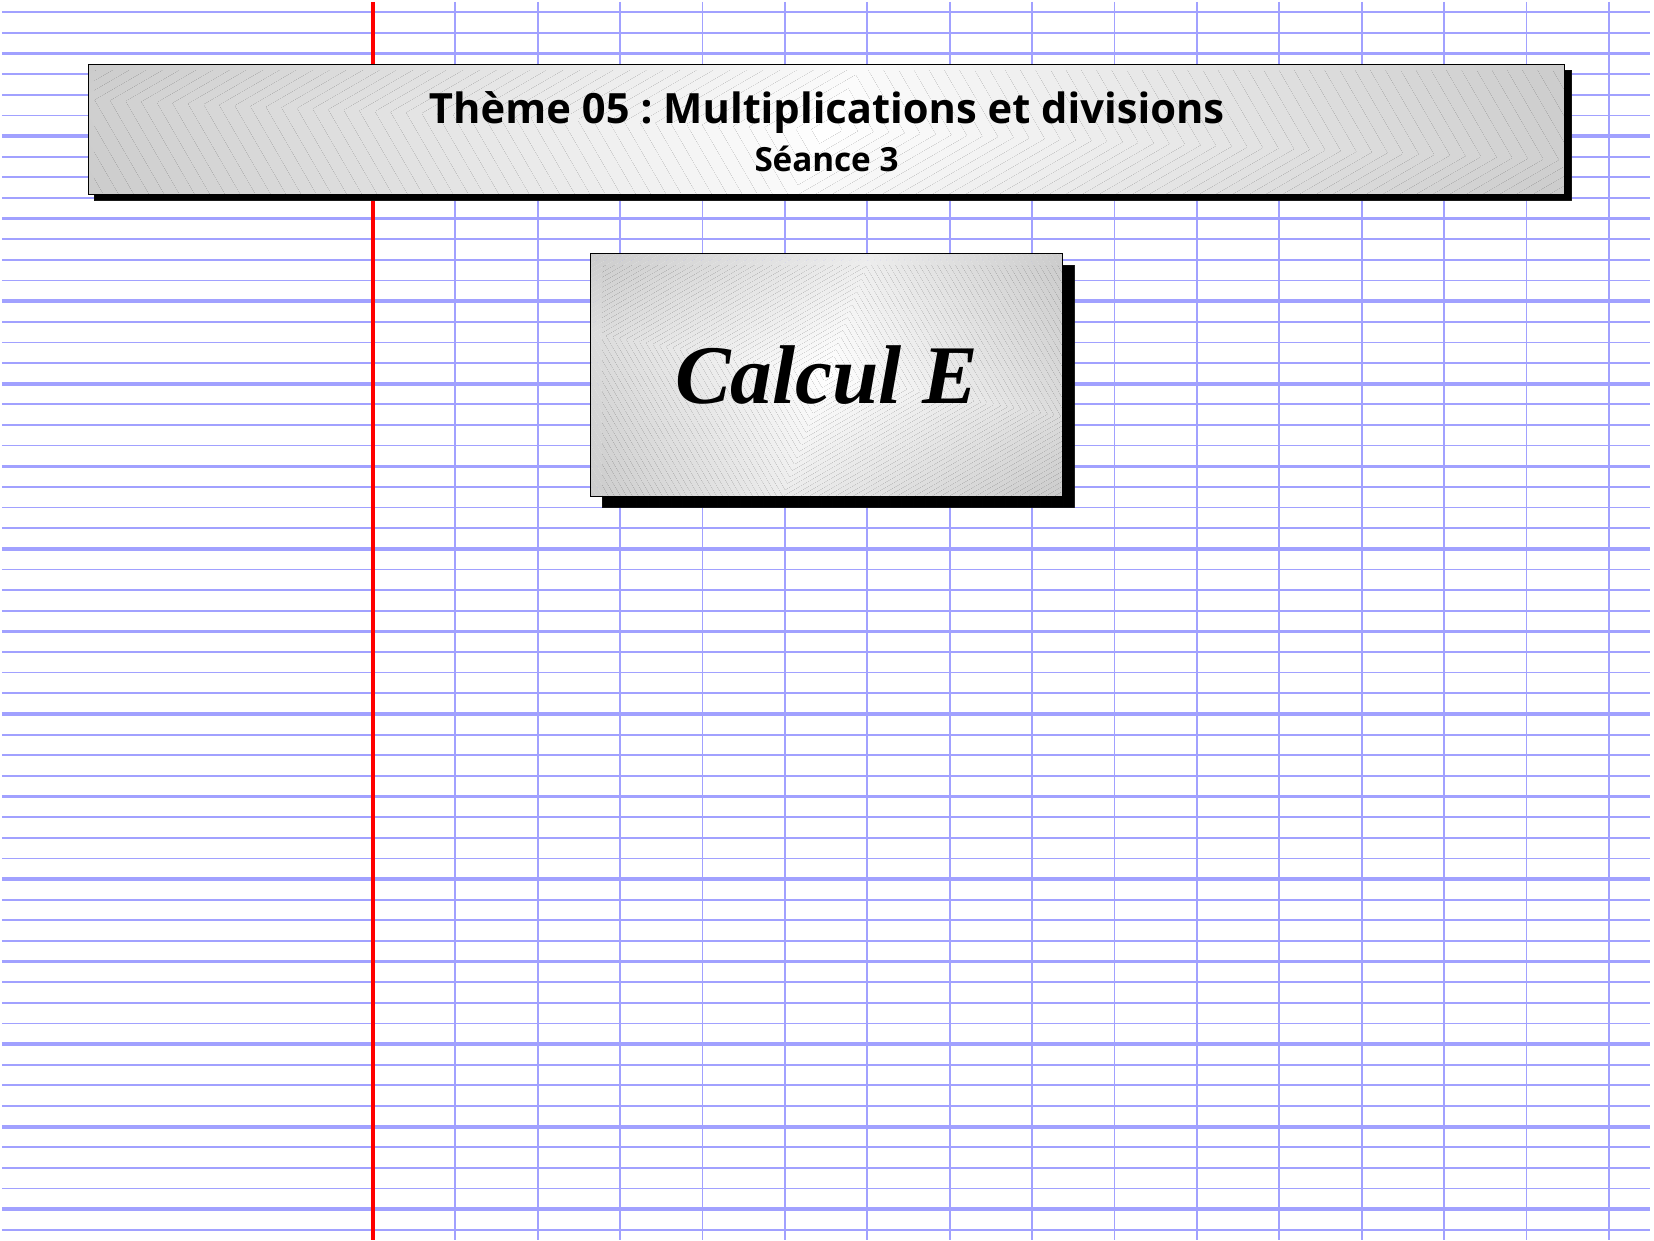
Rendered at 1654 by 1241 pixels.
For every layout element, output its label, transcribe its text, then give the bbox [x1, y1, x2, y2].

text_box Calcul E [590, 253, 1063, 497]
picture [0, 0, 1654, 1241]
text_box Thème 05 : Multiplications et divisions Séance 3 [88, 64, 1565, 195]
